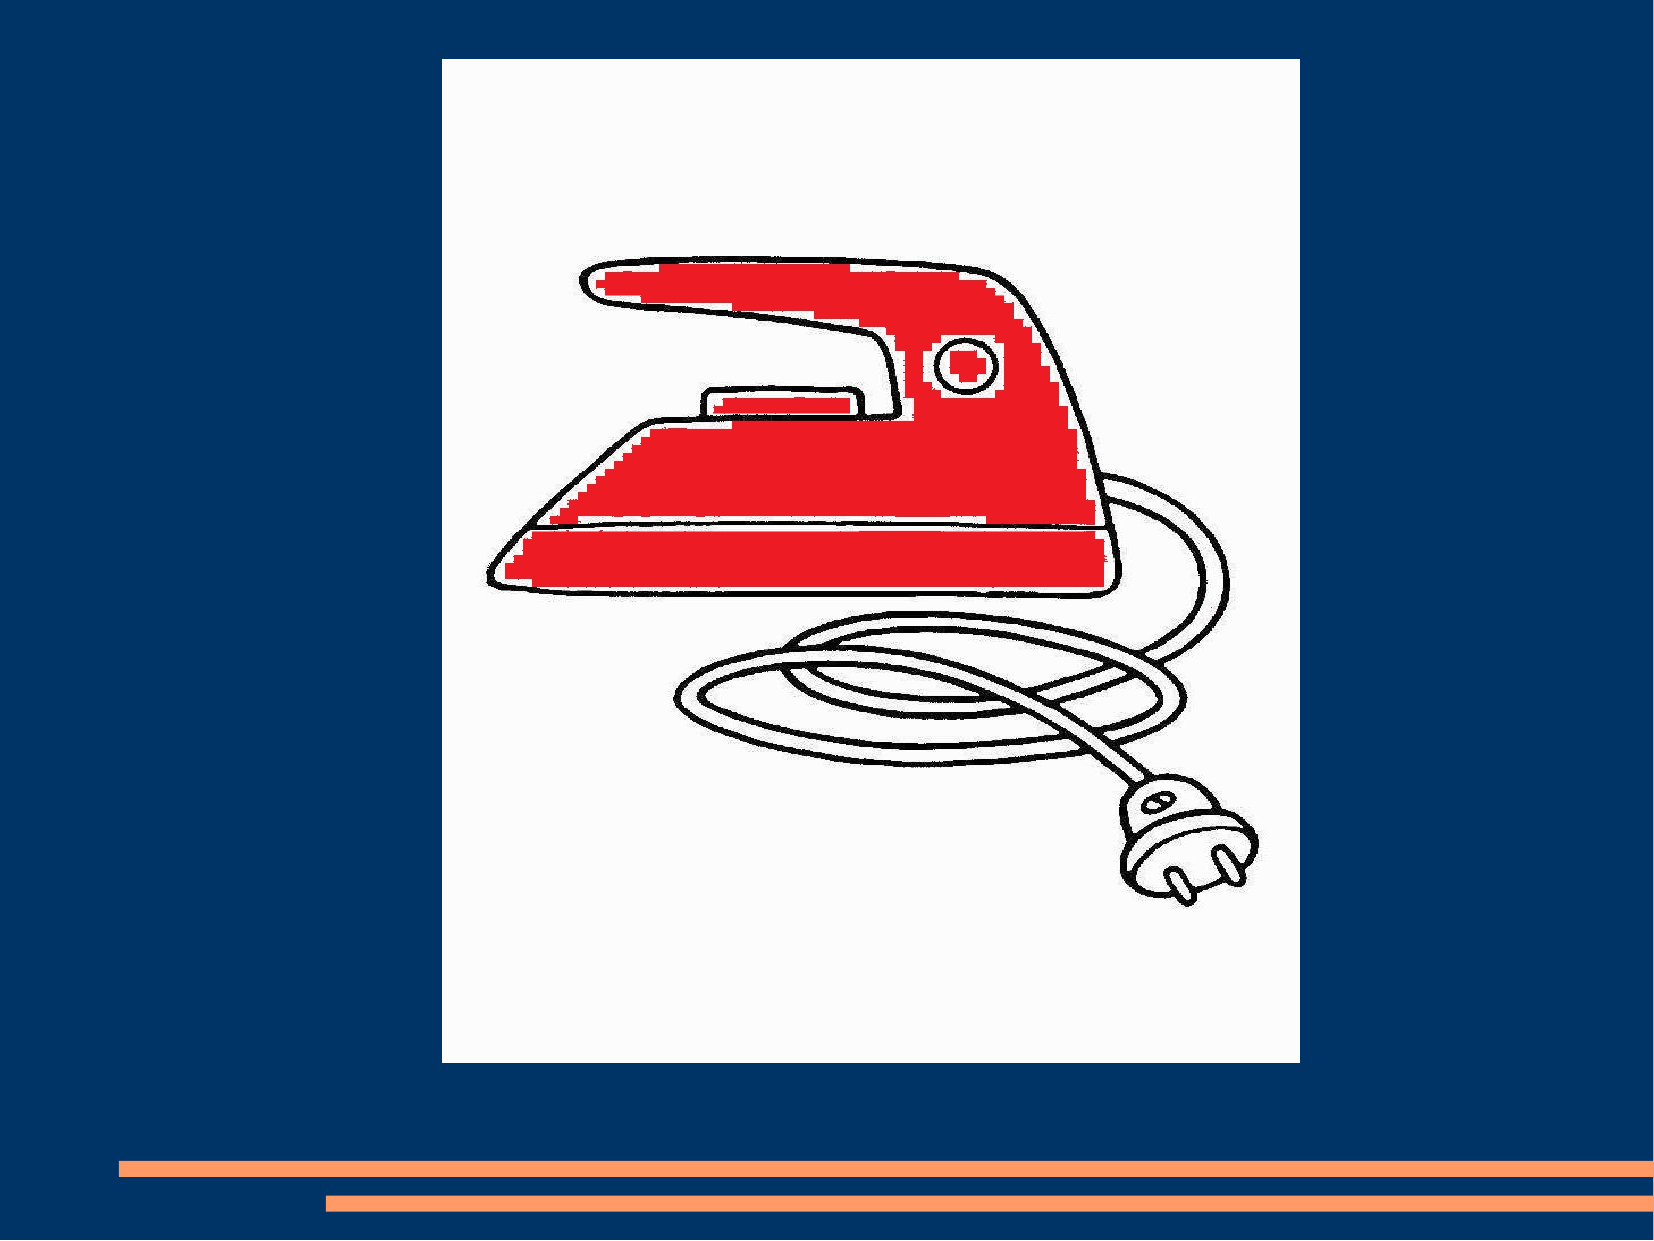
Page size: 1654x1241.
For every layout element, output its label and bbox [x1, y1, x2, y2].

picture [442, 59, 1300, 1063]
